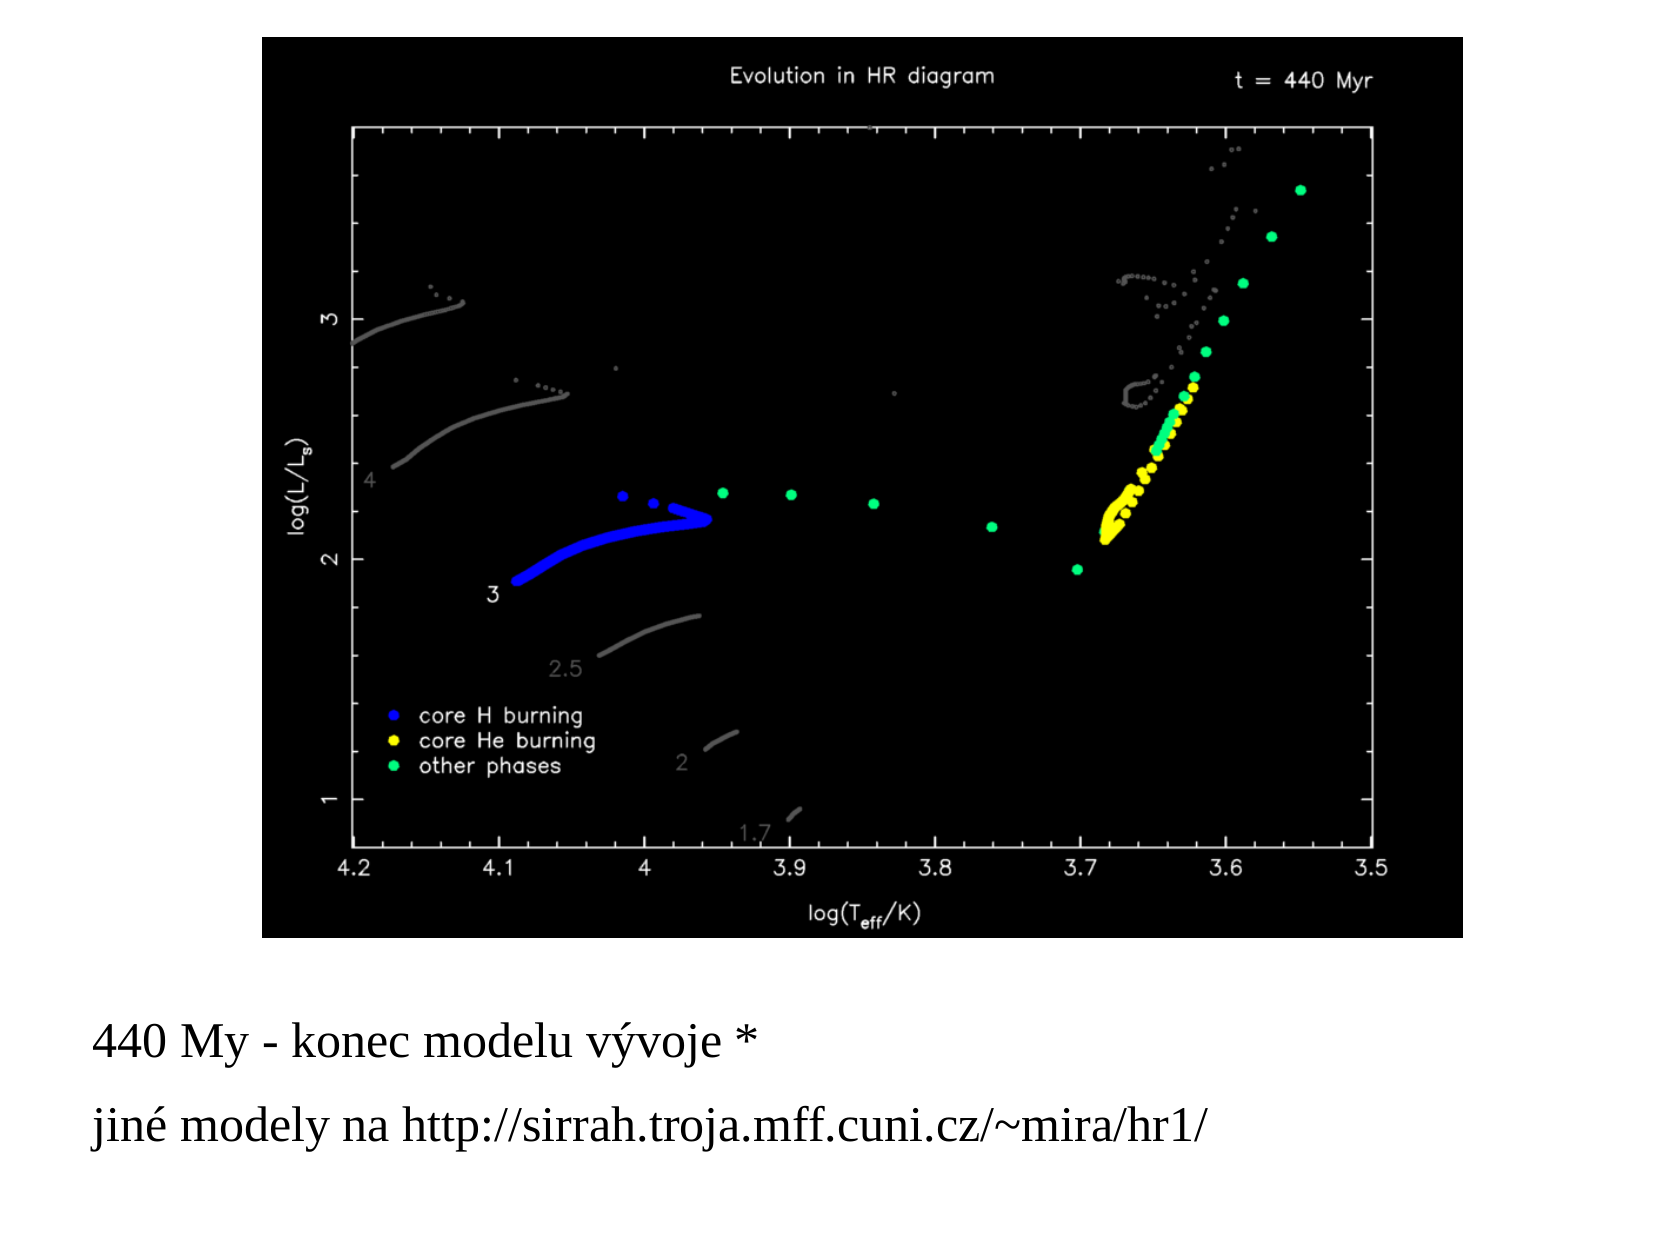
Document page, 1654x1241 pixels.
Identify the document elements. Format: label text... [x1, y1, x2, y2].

list 440 My - konec modelu vývoje * jiné modely na http://sirrah.troja.mff.cuni.cz/~mira/hr1/ [75, 1012, 1564, 1169]
picture [262, 37, 1463, 938]
